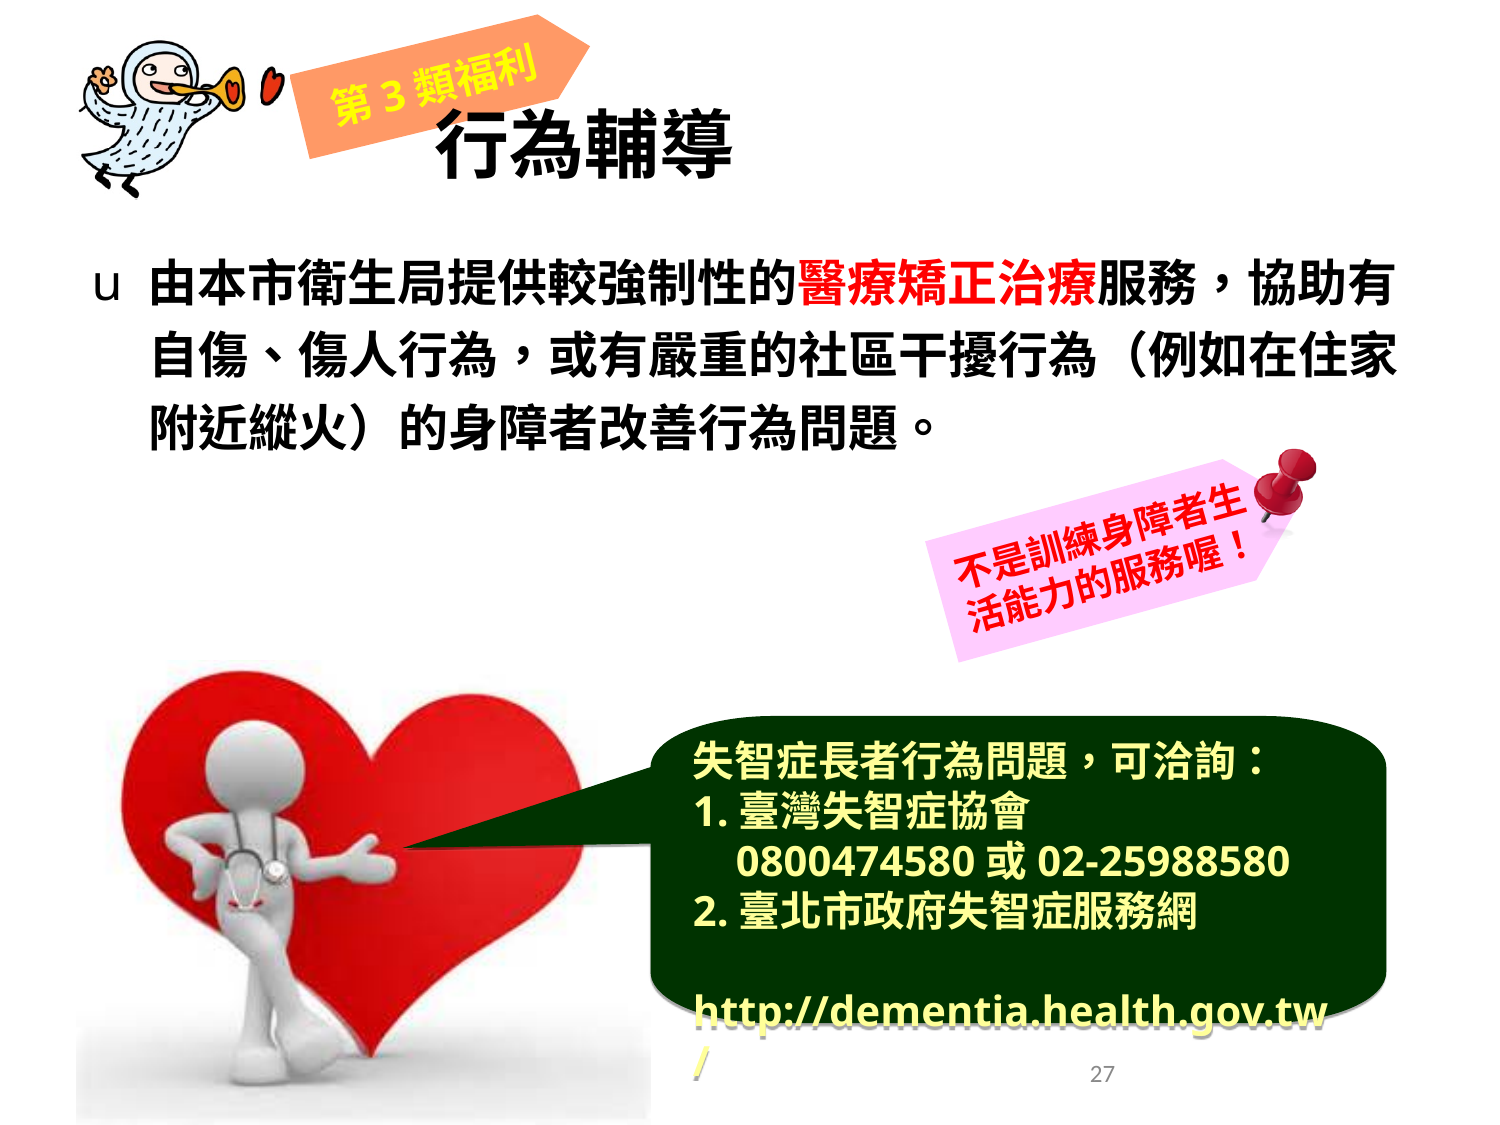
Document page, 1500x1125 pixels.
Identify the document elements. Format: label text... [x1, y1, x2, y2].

picture [76, 660, 651, 1125]
text_box 失智症長者行為問題，可洽詢： 1.臺灣失智症協會 0800474580或02-25988580 2.臺北市政府失智症服務網 http://dementia.health.gov.tw/ [402, 715, 1387, 1024]
title 行為輔導 [419, 65, 1500, 220]
picture [76, 35, 290, 200]
text_box 不是訓練身障者生活能力的服務喔！ [925, 459, 1276, 663]
picture [1233, 442, 1337, 546]
text_box 第3類福利 [290, 14, 591, 160]
text_box 27 [1074, 1042, 1426, 1103]
list 由本市衛生局提供較強制性的醫療矯正治療服務，協助有 自傷、傷人行為，或有嚴重的社區干擾行為（例如在住家 附近縱火）的身障者改善行為問題。 [76, 243, 1450, 513]
